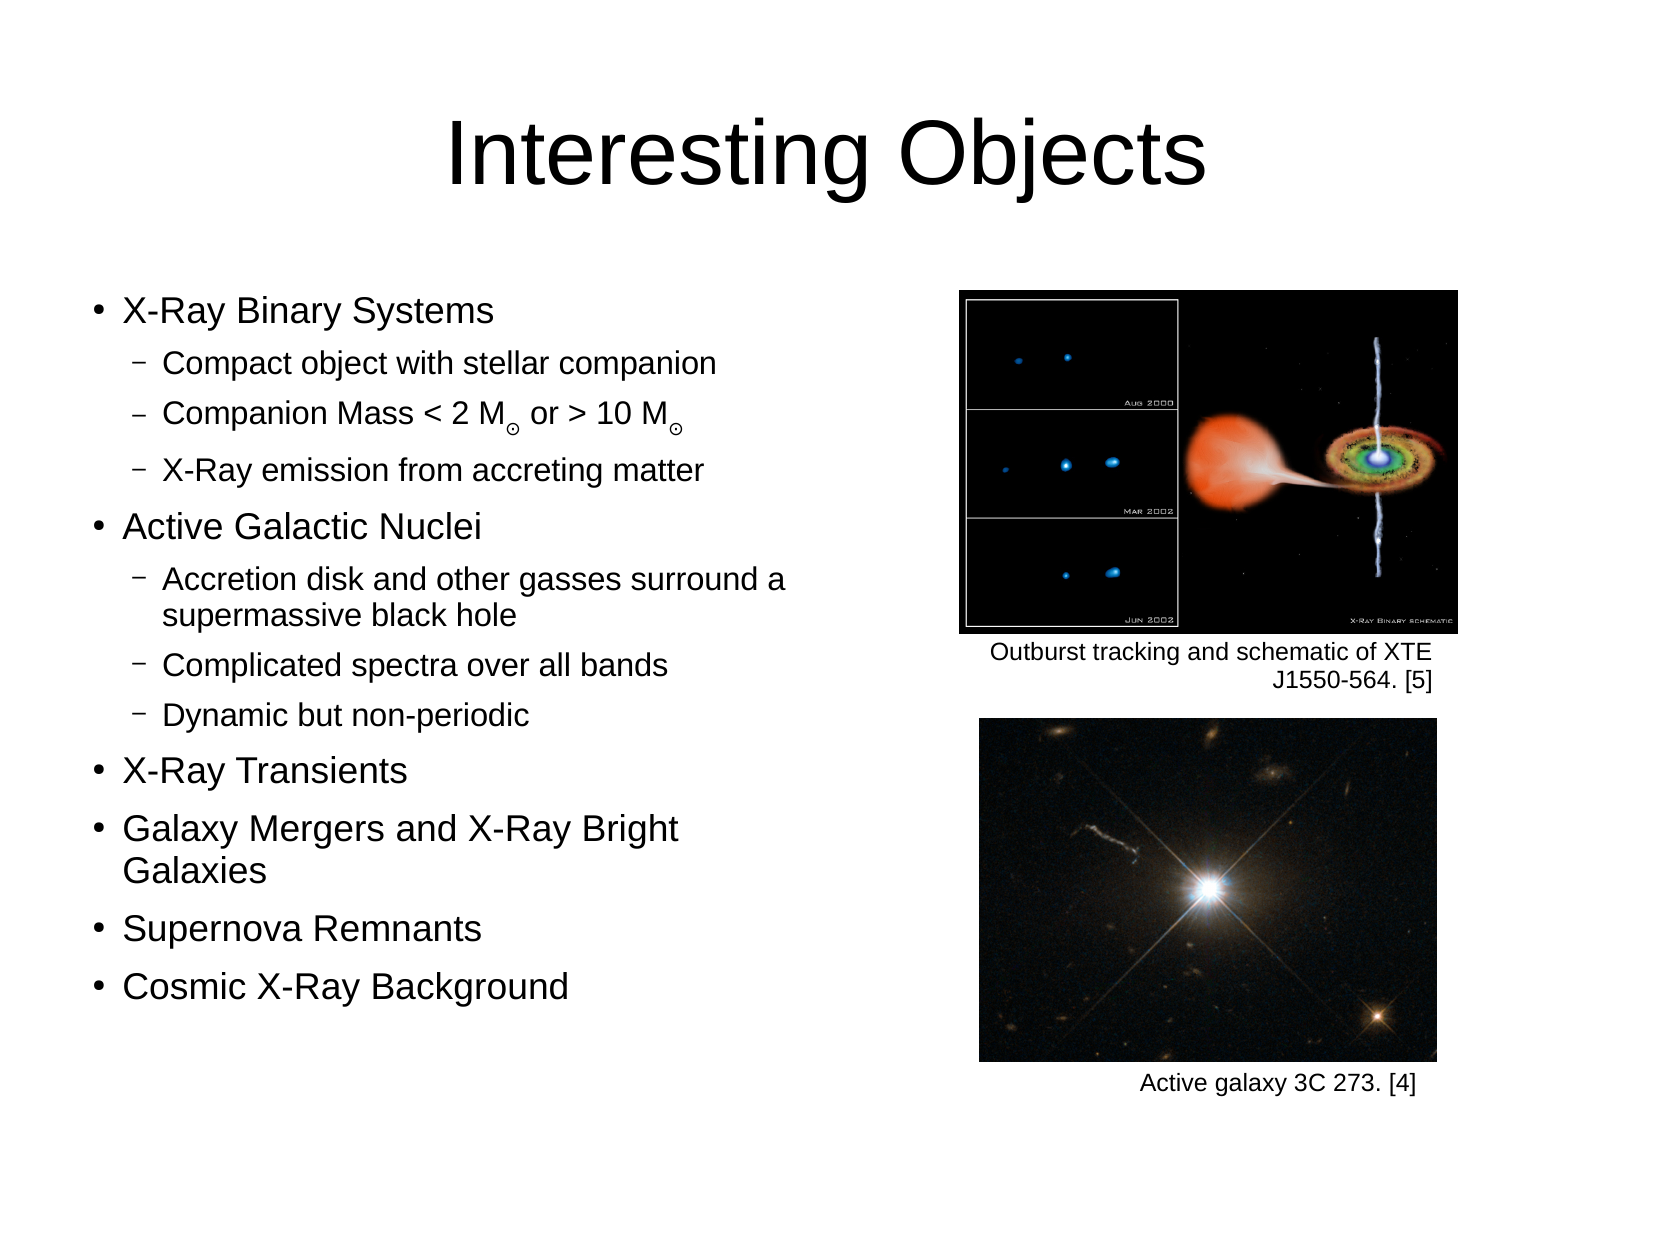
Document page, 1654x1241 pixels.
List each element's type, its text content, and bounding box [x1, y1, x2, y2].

list X-Ray Binary Systems Compact object with stellar companion Companion Mass < 2 M⊙ or > 10 M⊙ X-Ray emission from accreting matter Active Galactic Nuclei Accretion disk and other gasses surround a supermassive black hole Complicated spectra over all bands Dynamic but non-periodic X-Ray Transients Galaxy Mergers and X-Ray Bright Galaxies Supernova Remnants Cosmic X-Ray Background [82, 290, 809, 1010]
title Interesting Objects [82, 49, 1571, 257]
picture [959, 290, 1458, 634]
picture [979, 718, 1437, 1063]
text_box Outburst tracking and schematic of XTE J1550-564. [5] [975, 630, 1456, 702]
text_box Active galaxy 3C 273. [4] [1125, 1061, 1453, 1105]
